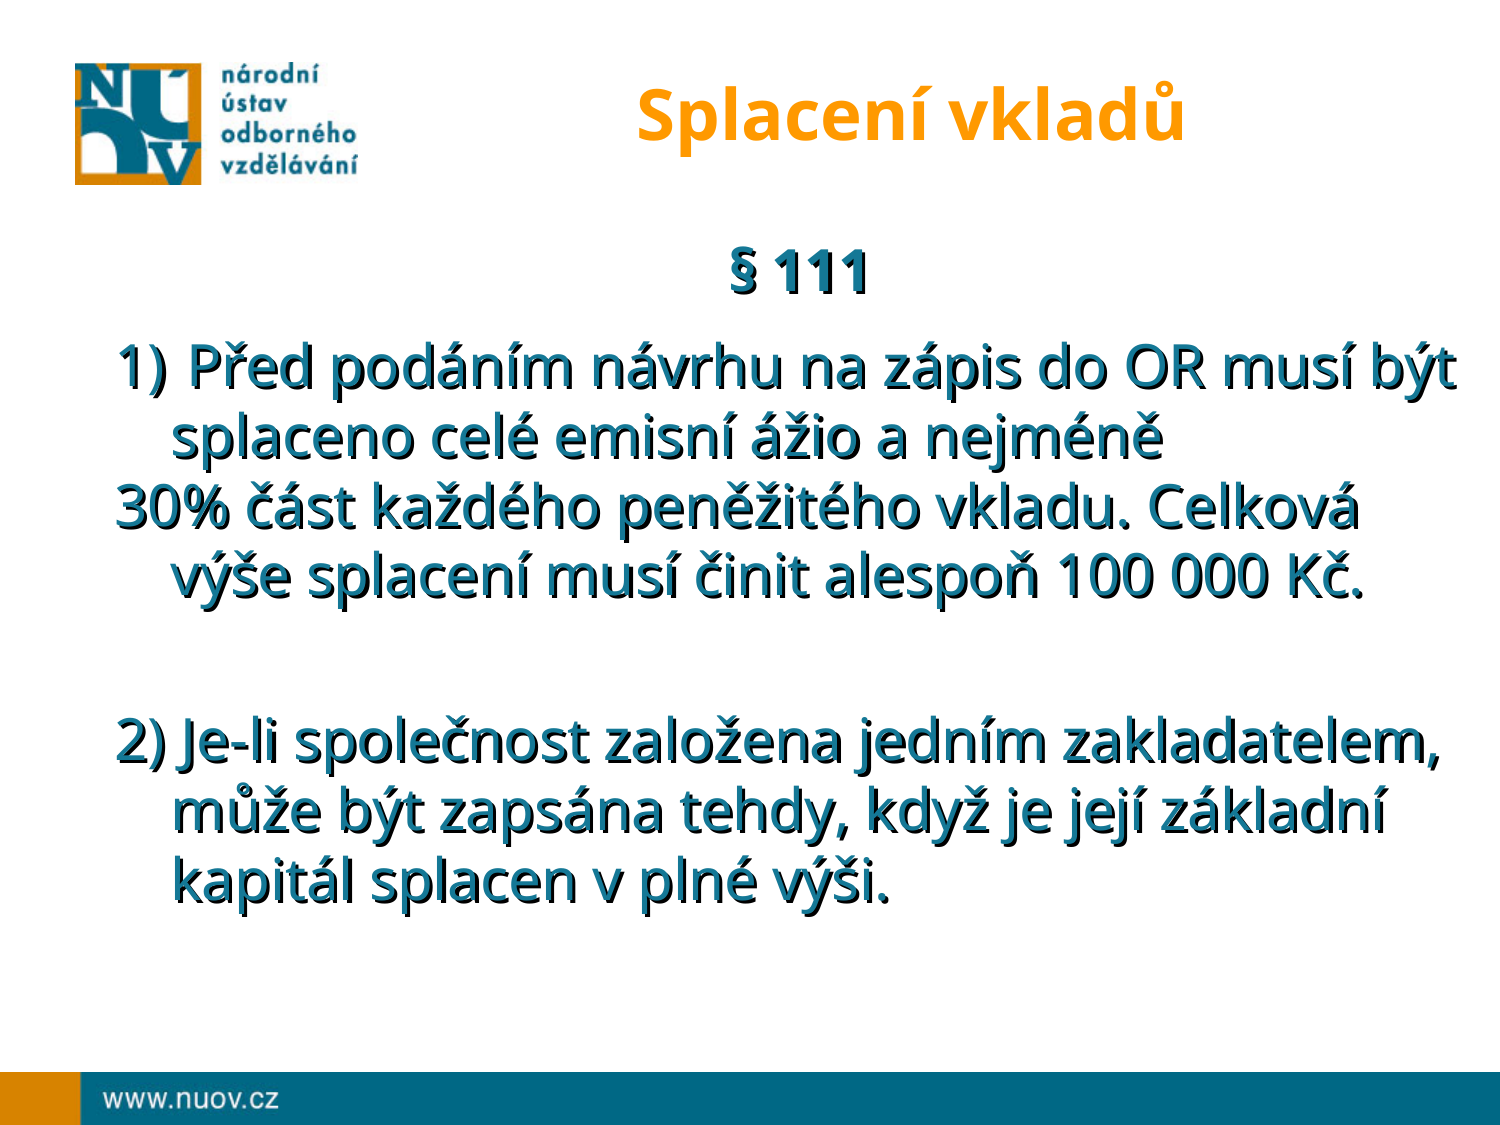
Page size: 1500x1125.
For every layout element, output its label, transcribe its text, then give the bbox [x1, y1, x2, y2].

title Splacení vkladů [399, 37, 1425, 188]
text_box § 111 Před podáním návrhu na zápis do OR musí být splaceno celé emisní ážio a nejméně 30% část každého peněžitého vkladu. Celková výše splacení musí činit alespoň 100 000 Kč. 2) Je-li společnost založena jedním zakladatelem, může být zapsána tehdy, když je její základní kapitál splacen v plné výši. [99, 224, 1500, 921]
text_box [0, 1072, 1500, 1125]
text_box [75, 62, 358, 185]
